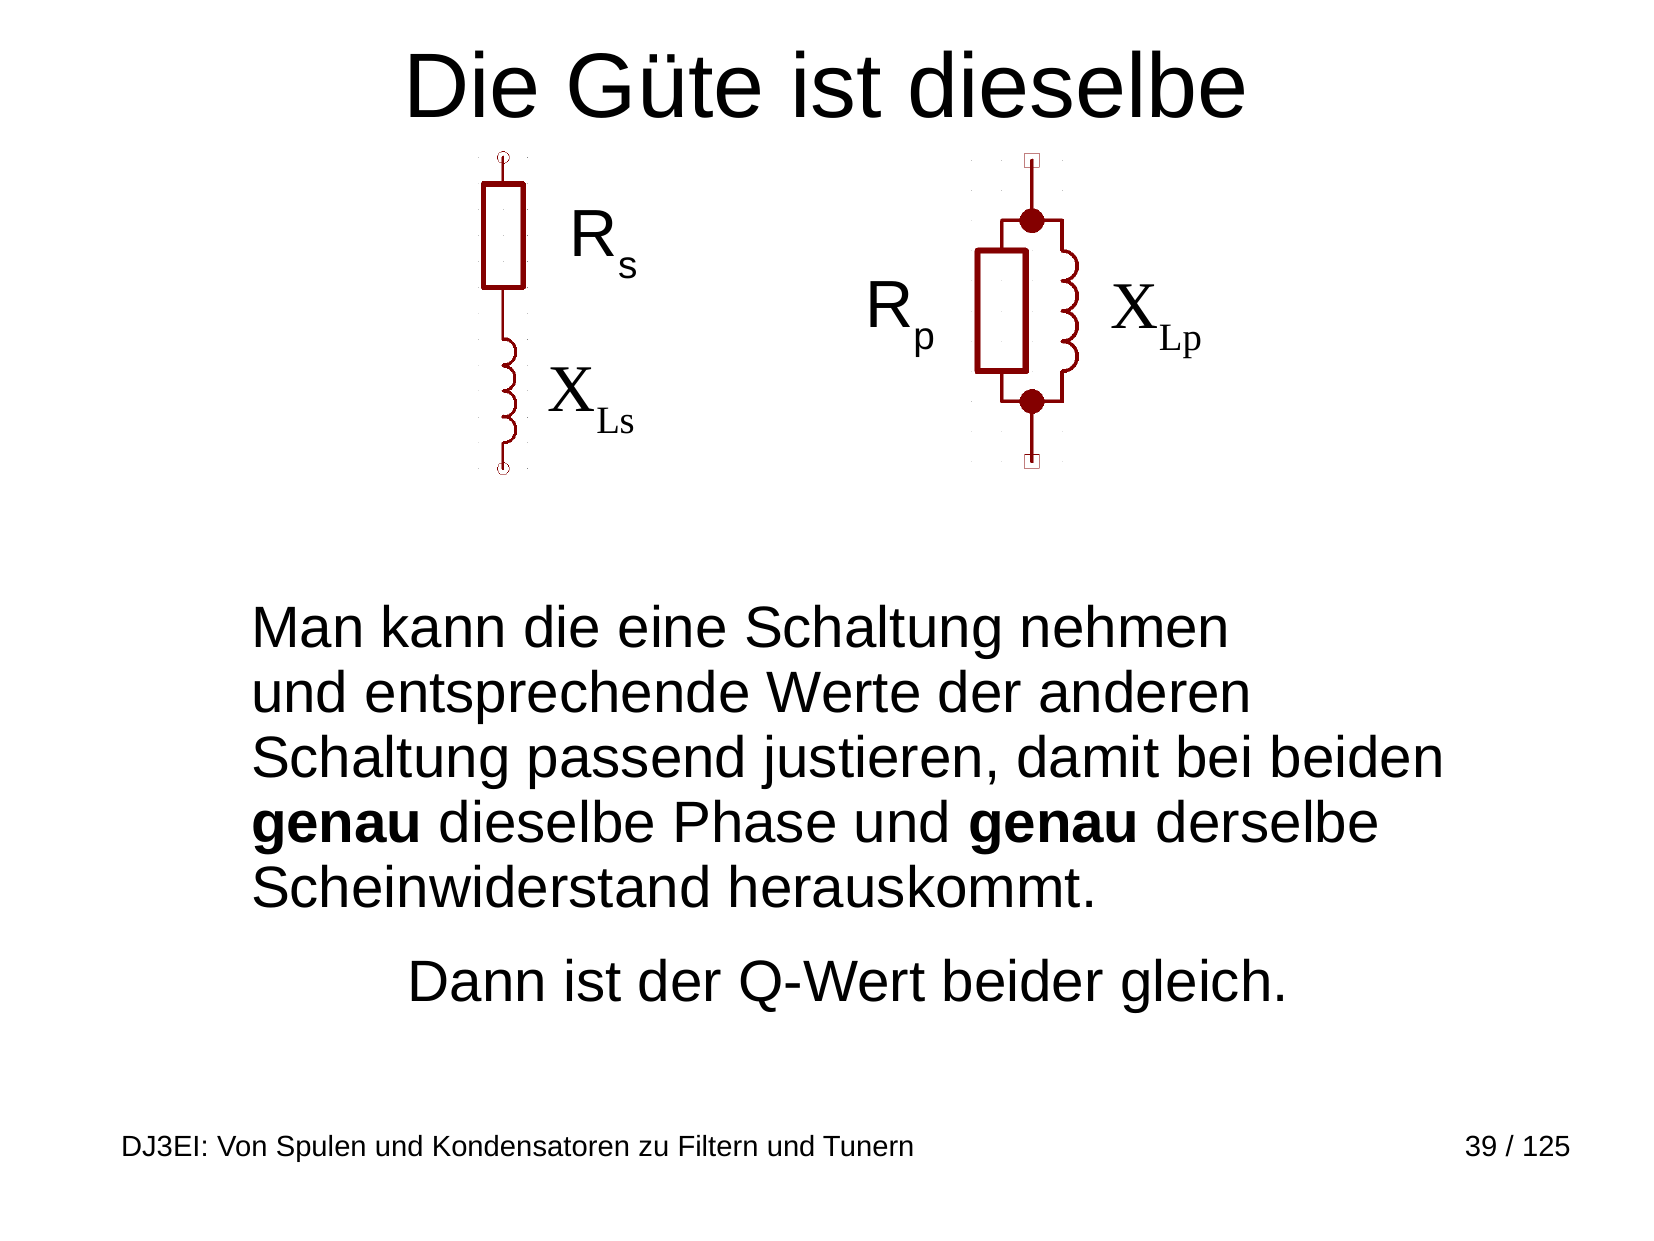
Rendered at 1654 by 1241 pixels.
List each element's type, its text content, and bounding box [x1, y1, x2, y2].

text_box Rp [850, 259, 950, 366]
text_box XLs [533, 344, 650, 449]
title Die Güte ist dieselbe [82, 0, 1571, 189]
picture [473, 145, 532, 485]
text_box Man kann die eine Schaltung nehmen und entsprechende Werte der anderen Schaltung passend justieren, damit bei beiden genau dieselbe Phase und genau derselbe Scheinwiderstand herauskommt. Dann ist der Q-Wert beider gleich. [236, 587, 1462, 1052]
text_box Rs [555, 188, 653, 330]
picture [968, 149, 1087, 475]
text_box XLp [1095, 261, 1217, 367]
